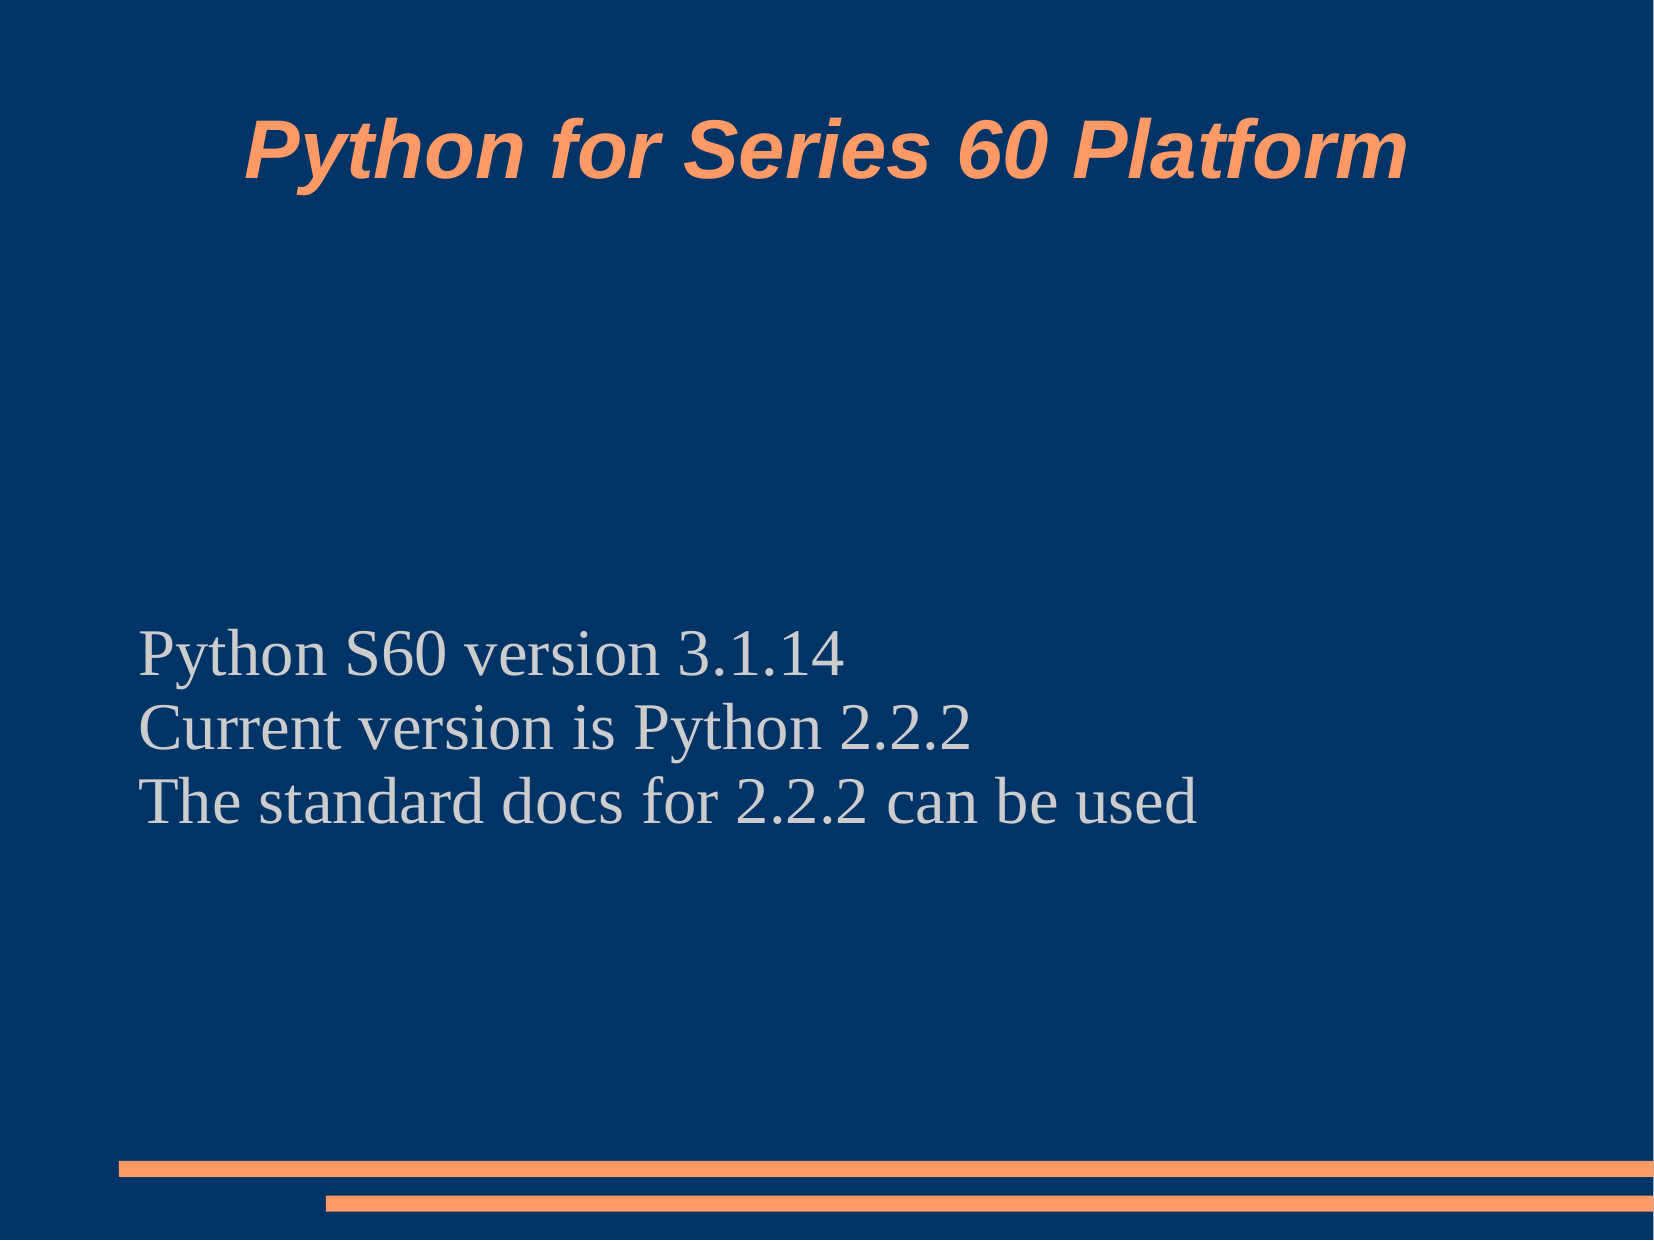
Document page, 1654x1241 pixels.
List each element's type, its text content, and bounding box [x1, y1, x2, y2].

subtitle Python S60 version 3.1.14 Current version is Python 2.2.2 The standard docs for 2.2.2 can be used [121, 329, 1561, 1125]
title Python for Series 60 Platform [121, 53, 1534, 247]
